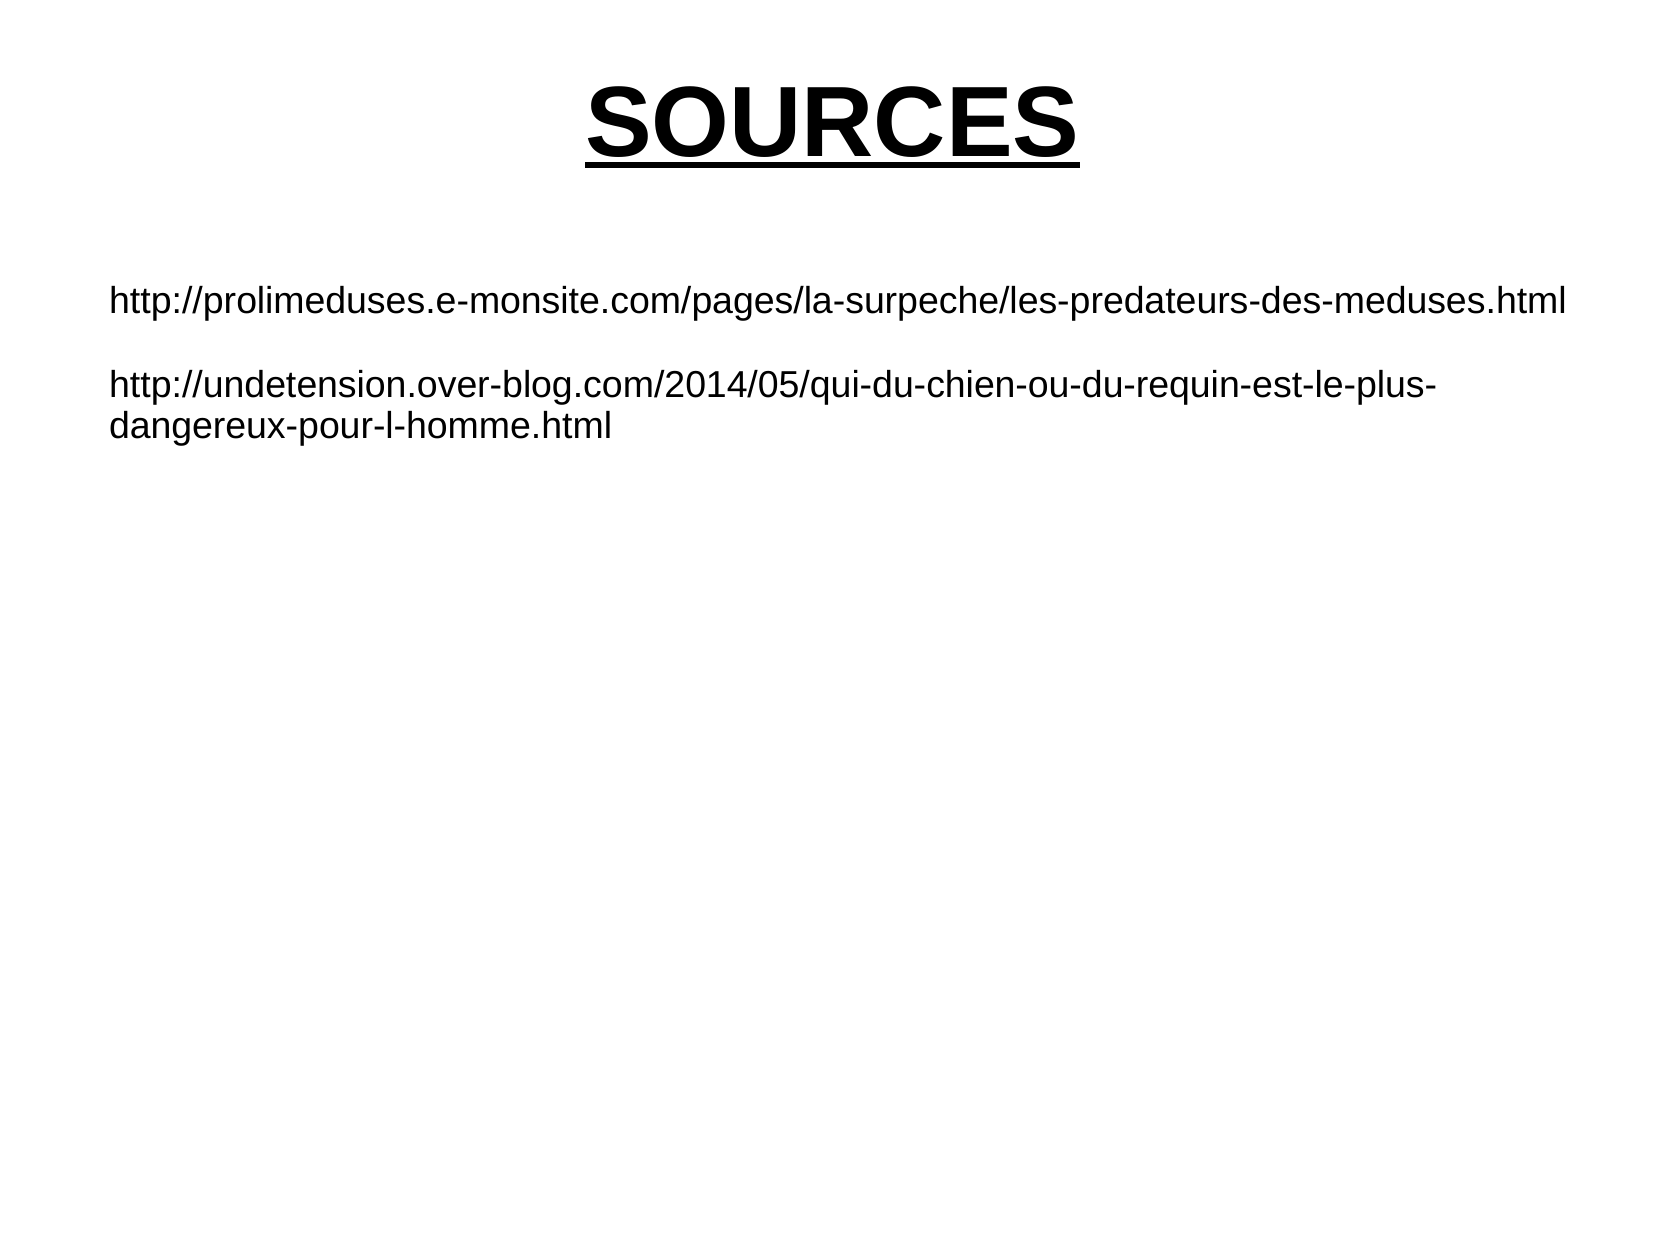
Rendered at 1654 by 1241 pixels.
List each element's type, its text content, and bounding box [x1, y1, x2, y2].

text_box SOURCES [413, 59, 1252, 186]
text_box http://prolimeduses.e-monsite.com/pages/la-surpeche/les-predateurs-des-meduses.html http://undetension.over-blog.com/2014/05/qui-du-chien-ou-du-requin-est-le-plus-dangereux-pour-l-homme.html [94, 271, 1619, 497]
